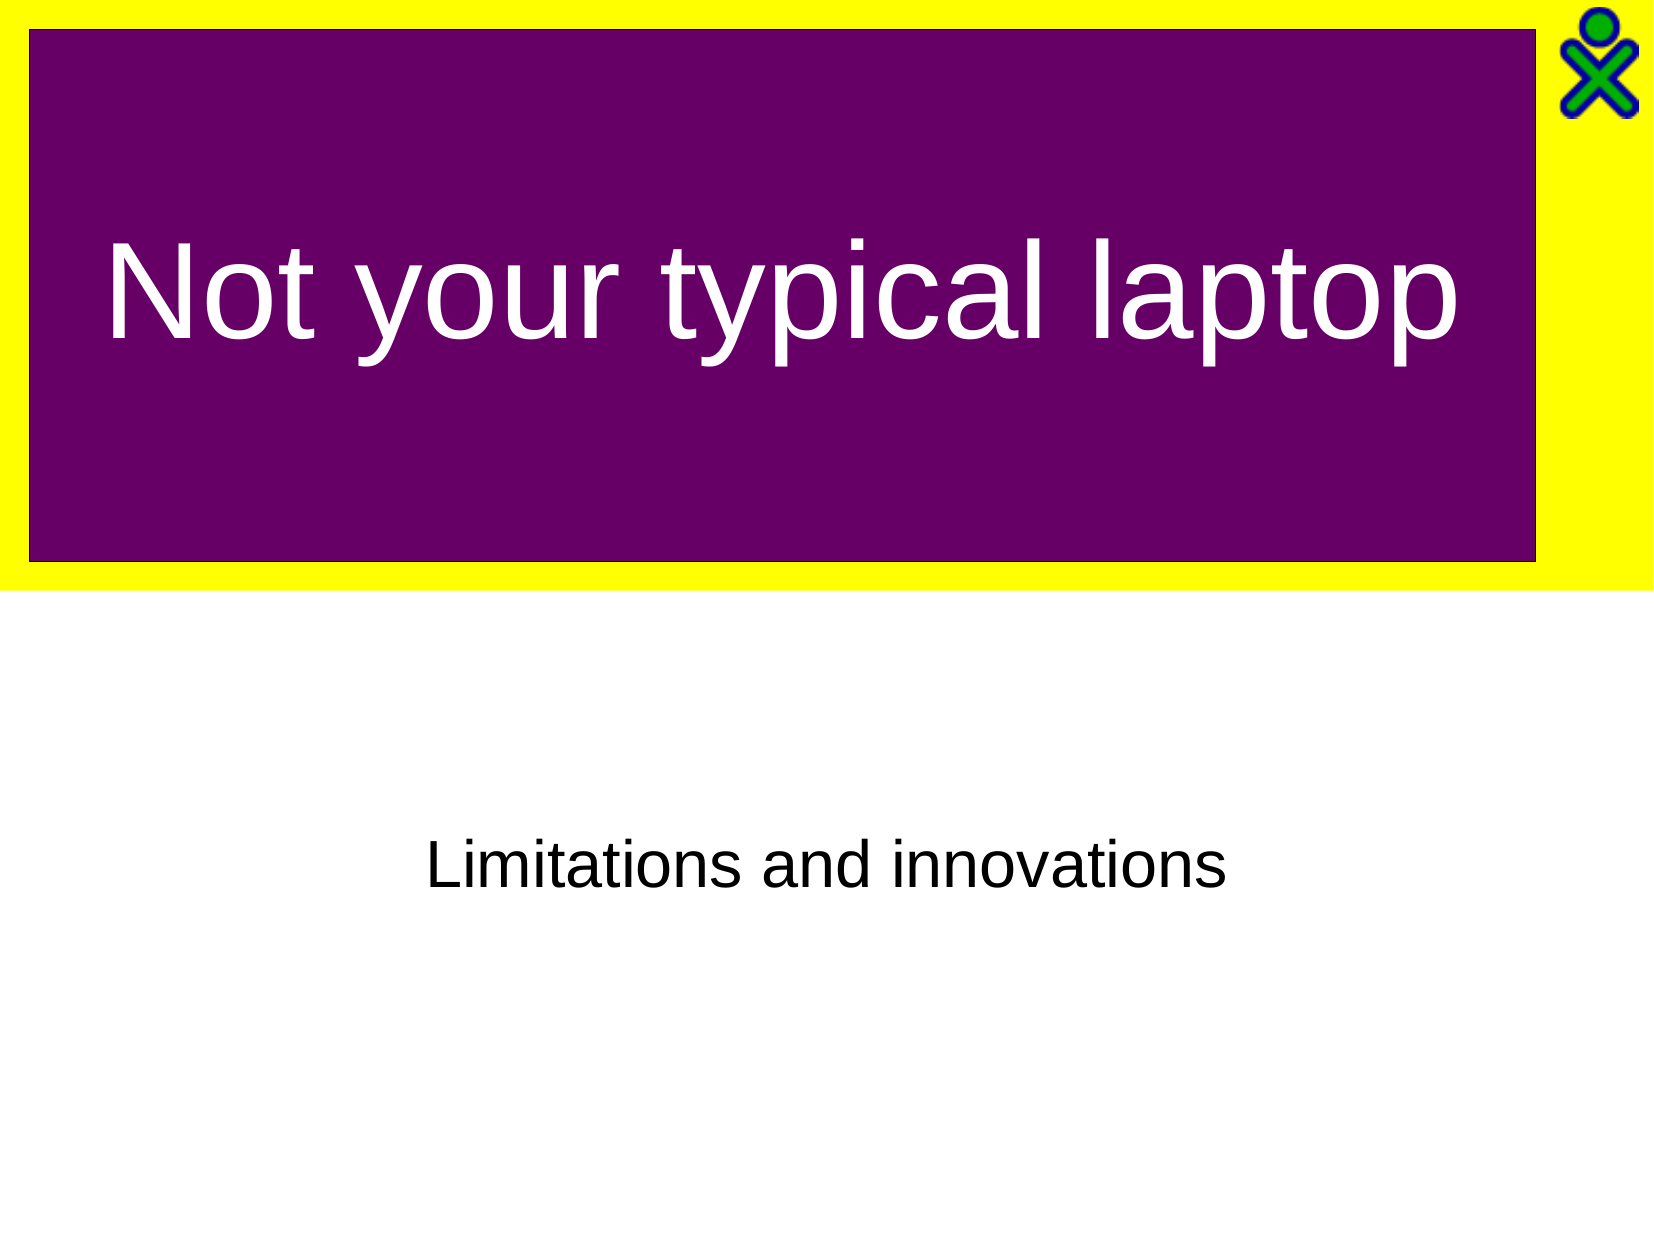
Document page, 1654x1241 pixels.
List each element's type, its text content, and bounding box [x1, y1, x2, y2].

subtitle Limitations and innovations [82, 627, 1571, 1102]
title Not your typical laptop [59, 56, 1506, 525]
picture [1559, 7, 1639, 119]
